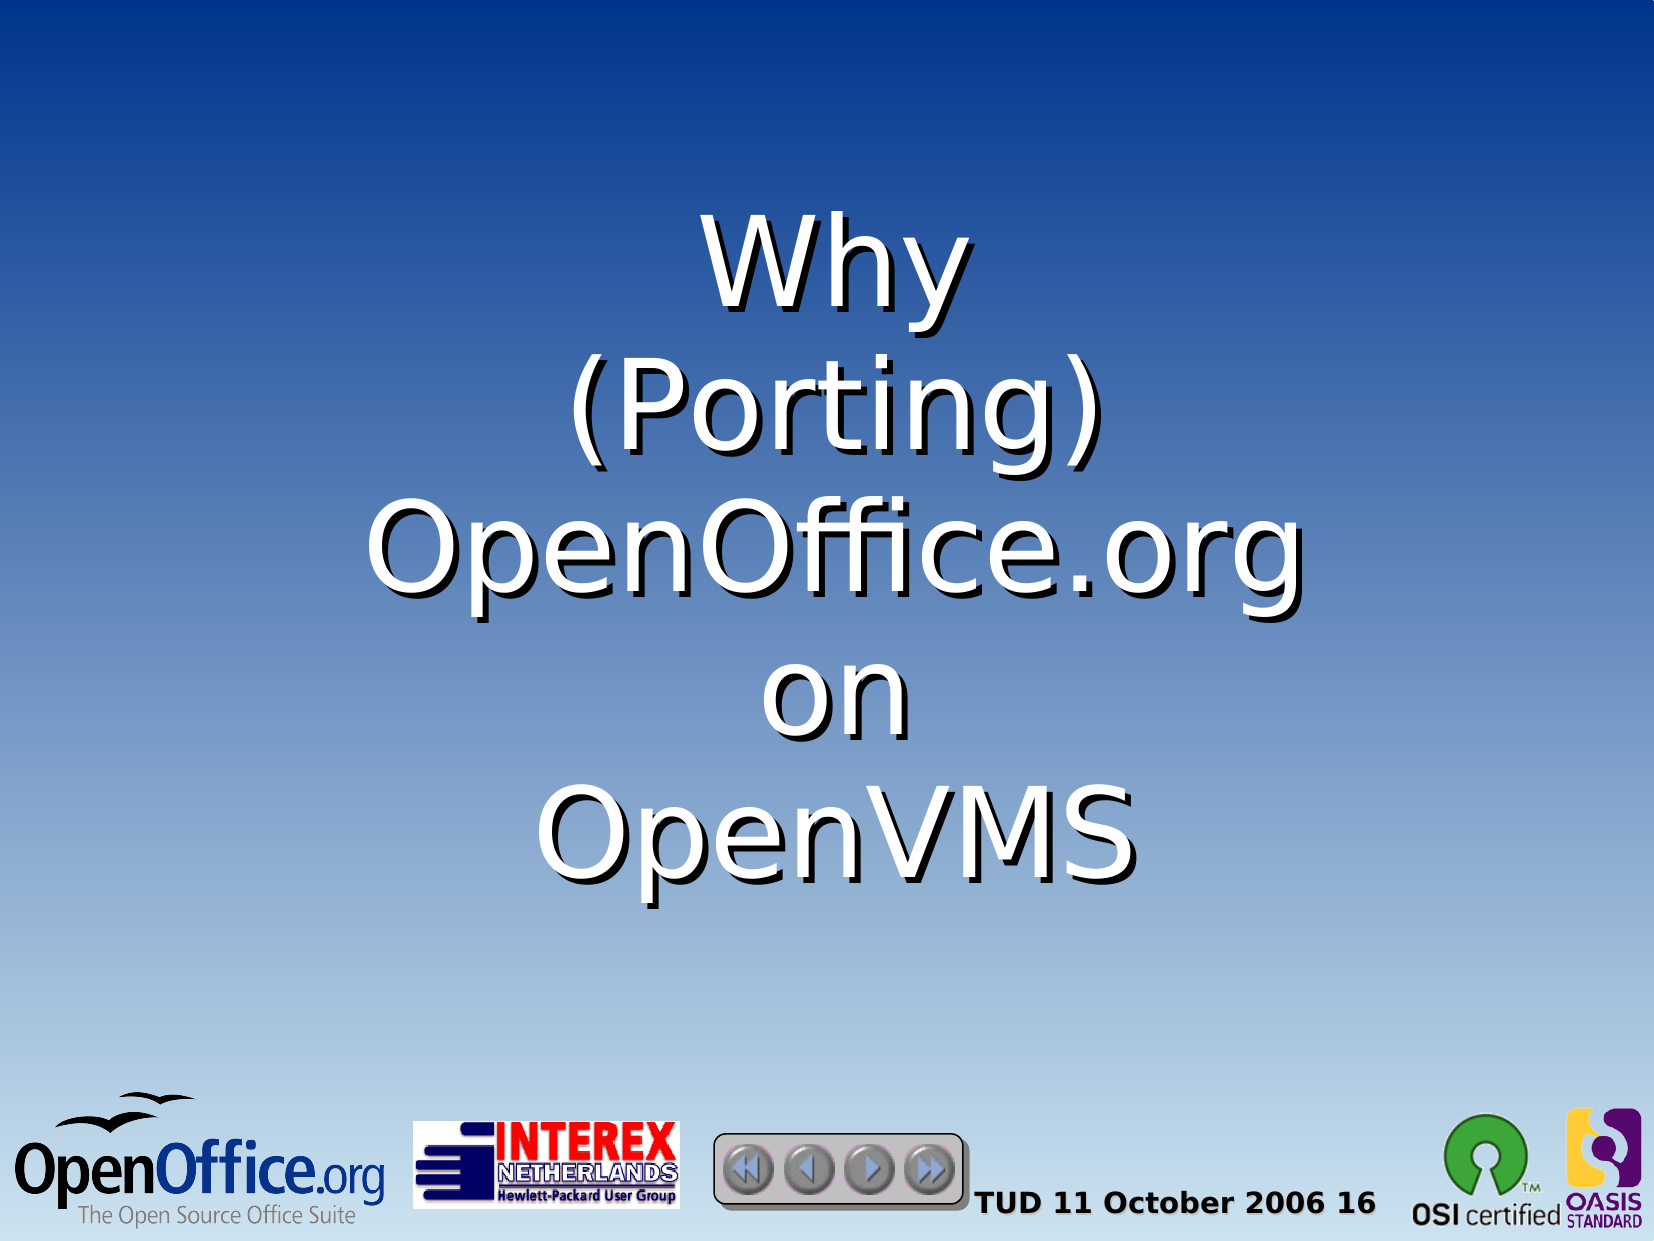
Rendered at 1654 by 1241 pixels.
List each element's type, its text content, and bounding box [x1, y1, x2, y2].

picture [15, 1092, 384, 1229]
picture [904, 1144, 955, 1195]
text_box [714, 1133, 963, 1204]
picture [723, 1144, 774, 1195]
picture [844, 1144, 895, 1195]
picture [413, 1121, 680, 1209]
subtitle Why (Porting) OpenOffice.org on OpenVMS [82, 29, 1571, 1069]
picture [784, 1144, 835, 1195]
text_box TUD 11 October 2006 32 [980, 1181, 1506, 1241]
picture [1405, 1102, 1654, 1238]
